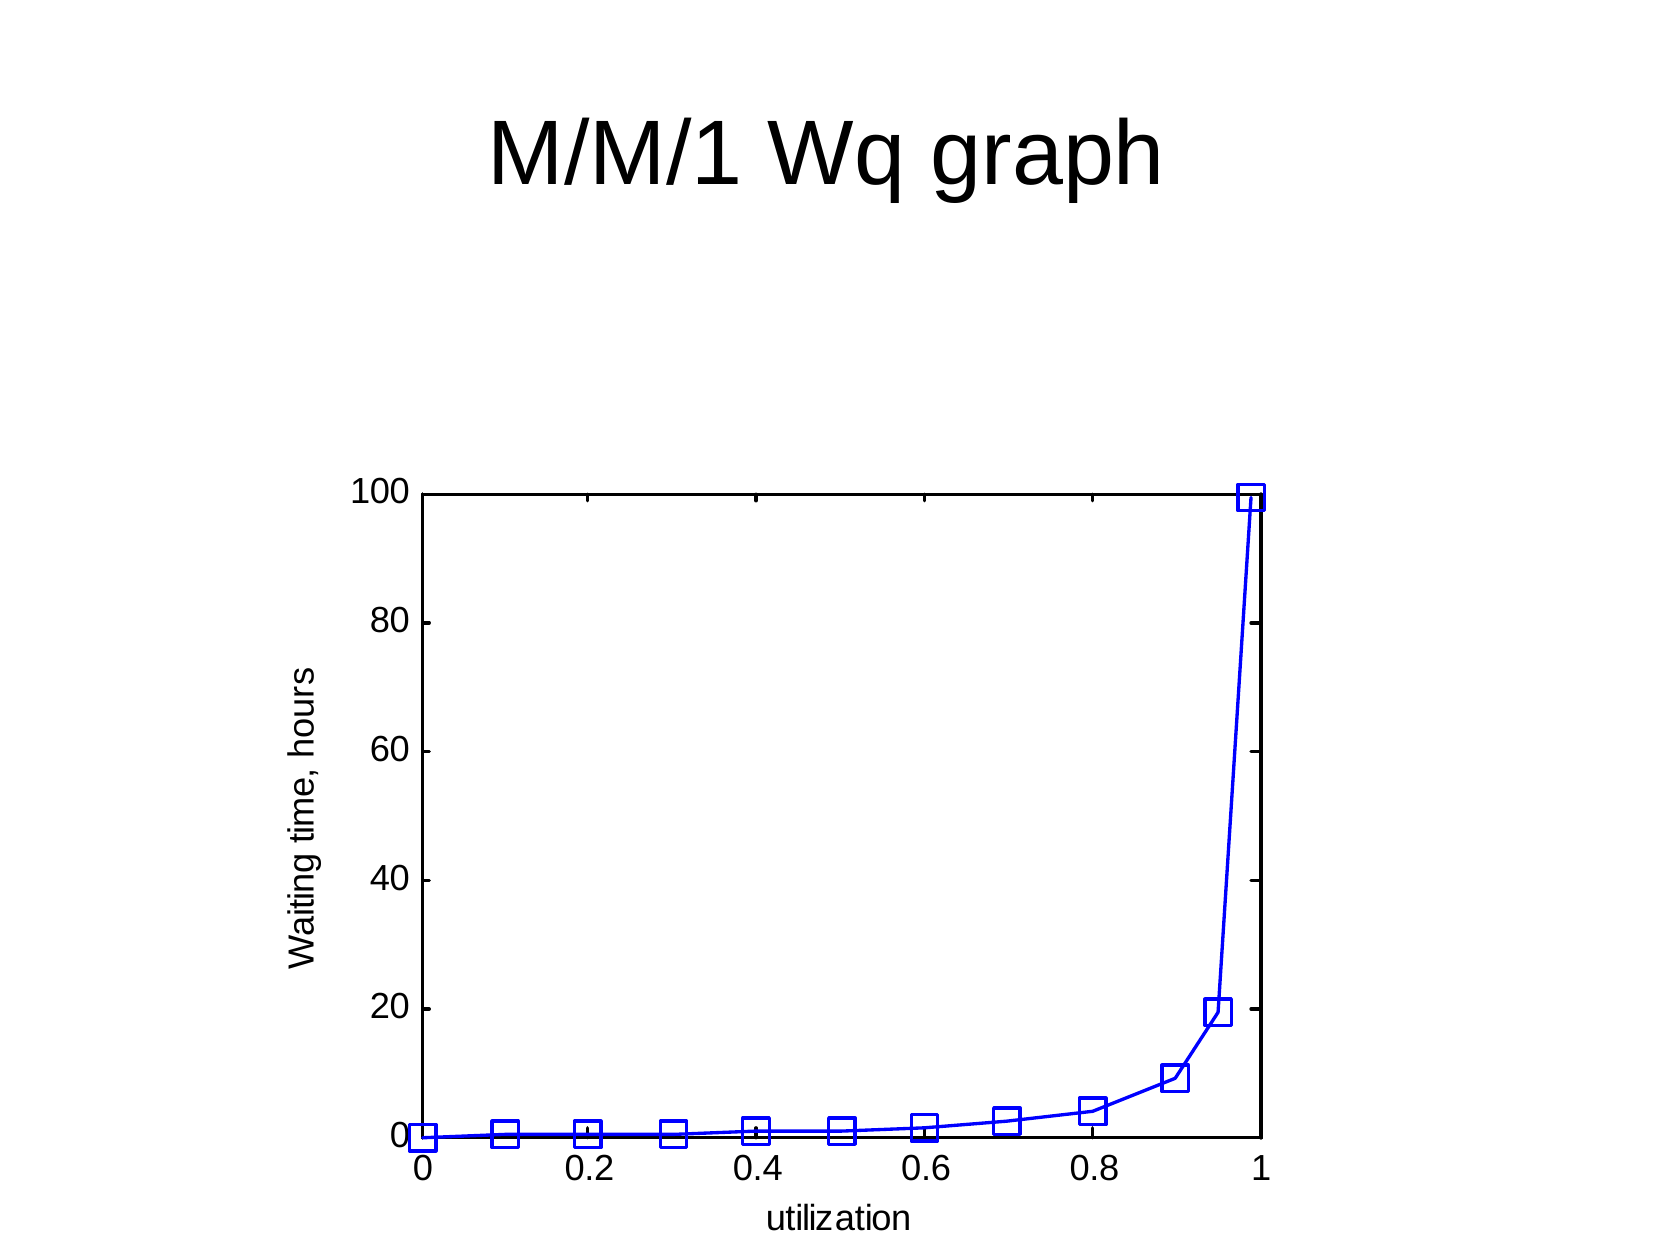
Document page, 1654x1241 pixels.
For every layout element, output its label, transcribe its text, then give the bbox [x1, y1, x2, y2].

title M/M/1 Wq graph [82, 56, 1571, 250]
picture [270, 431, 1364, 1241]
